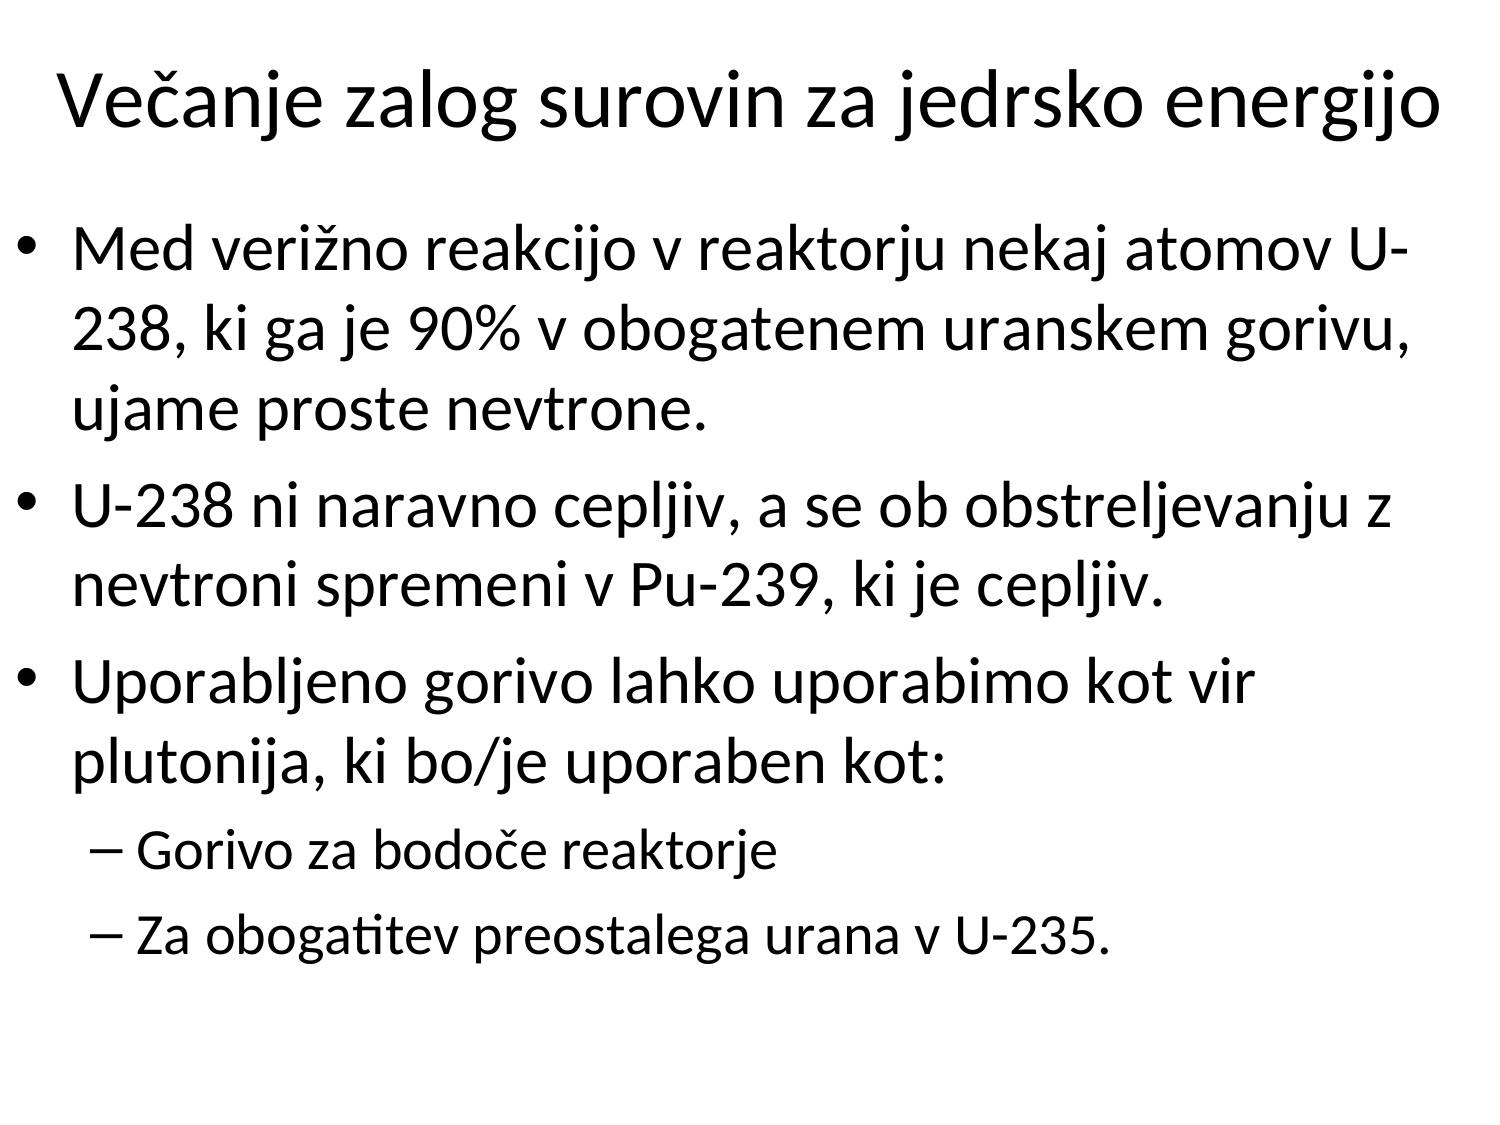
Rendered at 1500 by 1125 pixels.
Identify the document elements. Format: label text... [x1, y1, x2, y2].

text_box Med verižno reakcijo v reaktorju nekaj atomov U-238, ki ga je 90% v obogatenem uranskem gorivu, ujame proste nevtrone. U-238 ni naravno cepljiv, a se ob obstreljevanju z nevtroni spremeni v Pu-239, ki je cepljiv. Uporabljeno gorivo lahko uporabimo kot vir plutonija, ki bo/je uporaben kot: Gorivo za bodoče reaktorje Za obogatitev preostalega urana v U-235. [0, 196, 1500, 1071]
text_box Večanje zalog surovin za jedrsko energijo [0, 0, 1500, 188]
